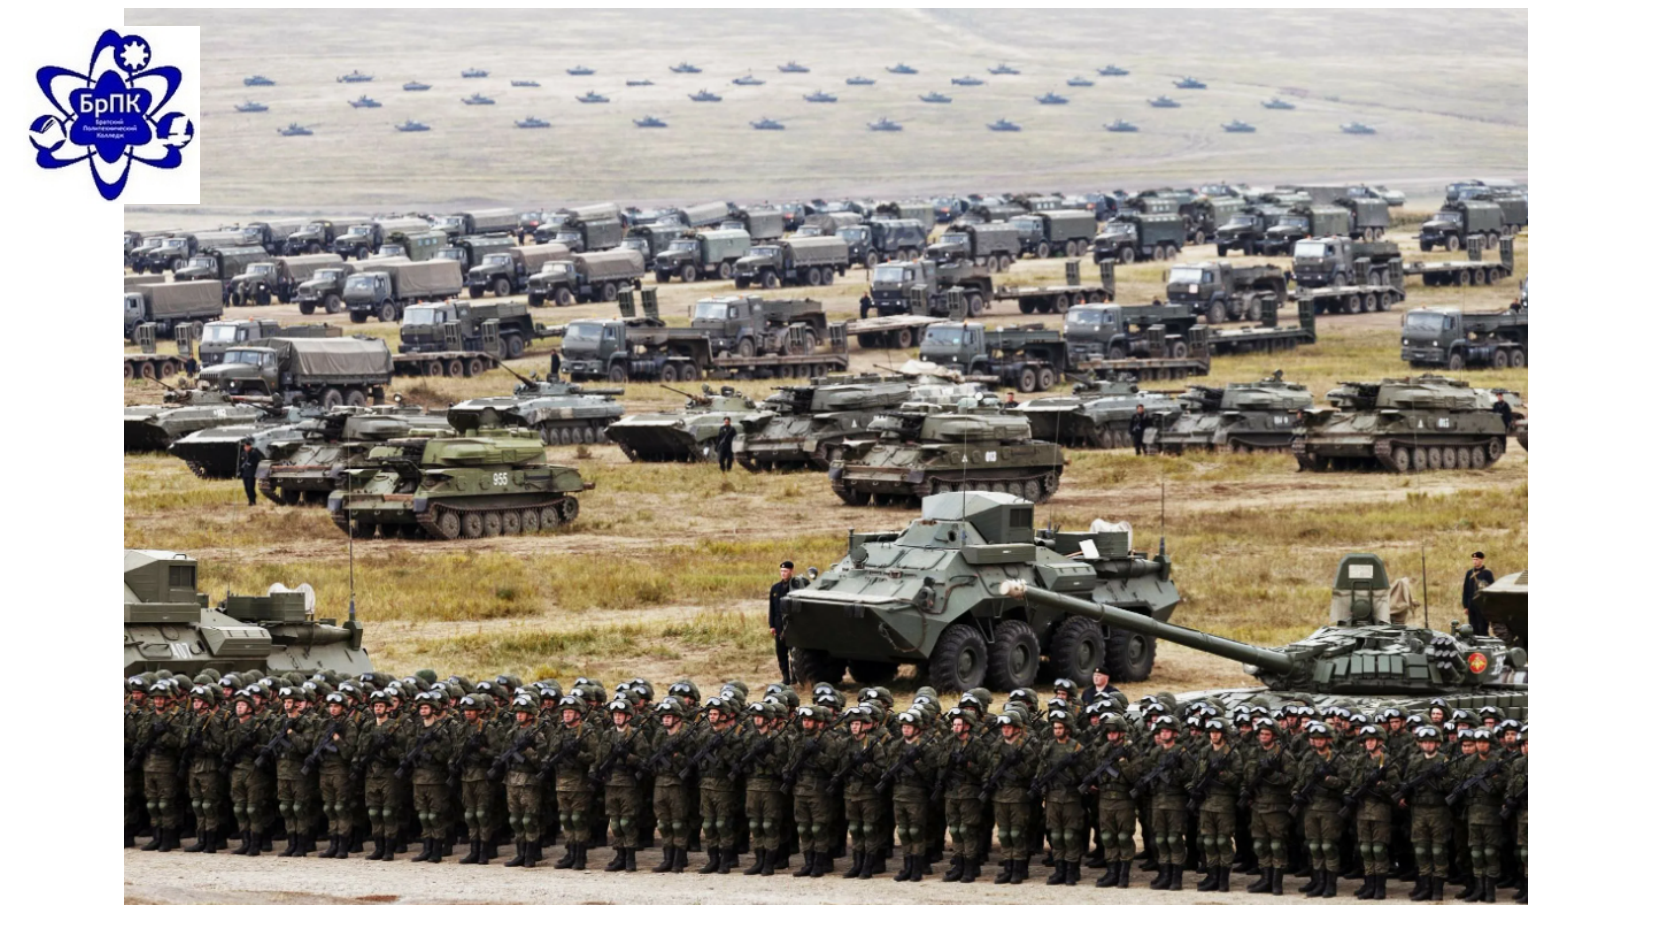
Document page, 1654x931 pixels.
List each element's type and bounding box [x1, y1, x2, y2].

picture [23, 8, 1528, 905]
